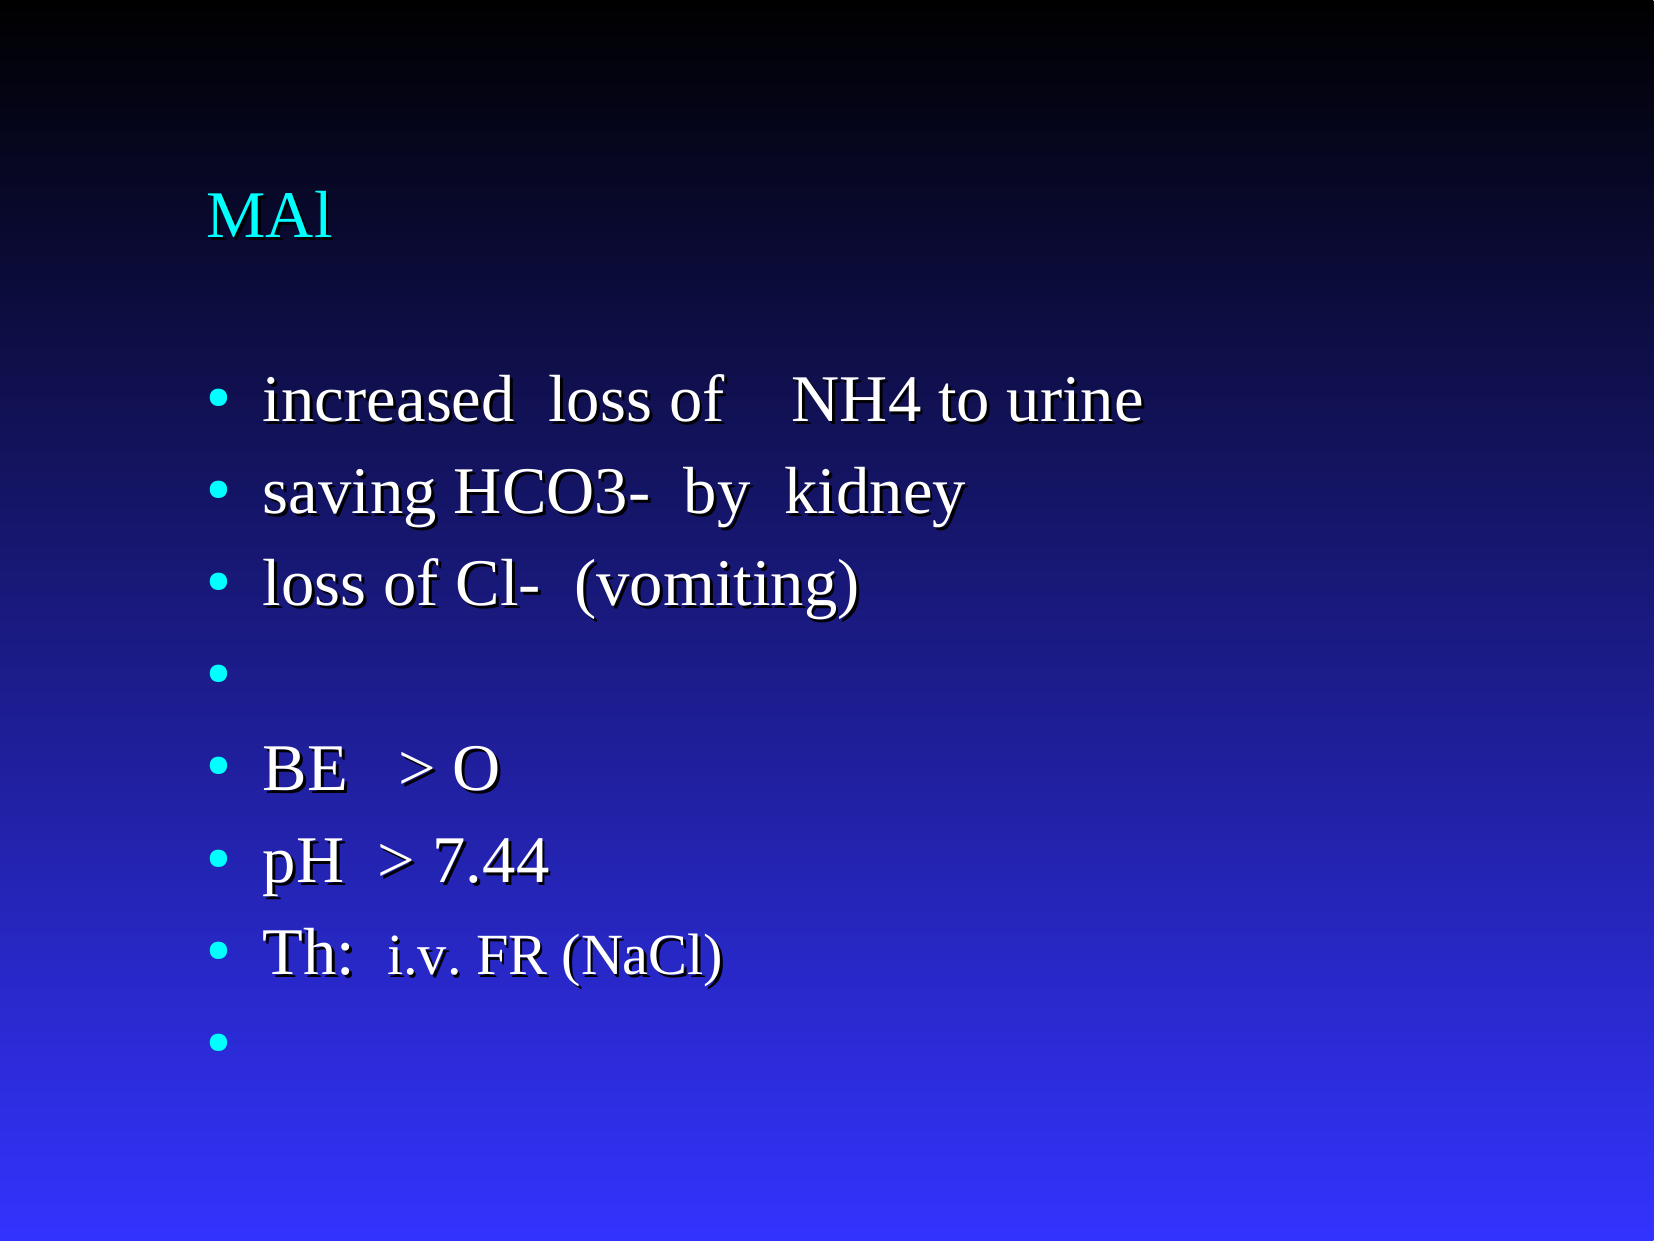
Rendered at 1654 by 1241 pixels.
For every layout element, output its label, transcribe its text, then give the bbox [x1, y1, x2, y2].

title MAl [206, 110, 1613, 317]
list increased loss of NH4 to urine saving HCO3- by kidney loss of Cl- (vomiting) BE > O pH > 7.44 Th: i.v. FR (NaCl) [206, 358, 1613, 1103]
